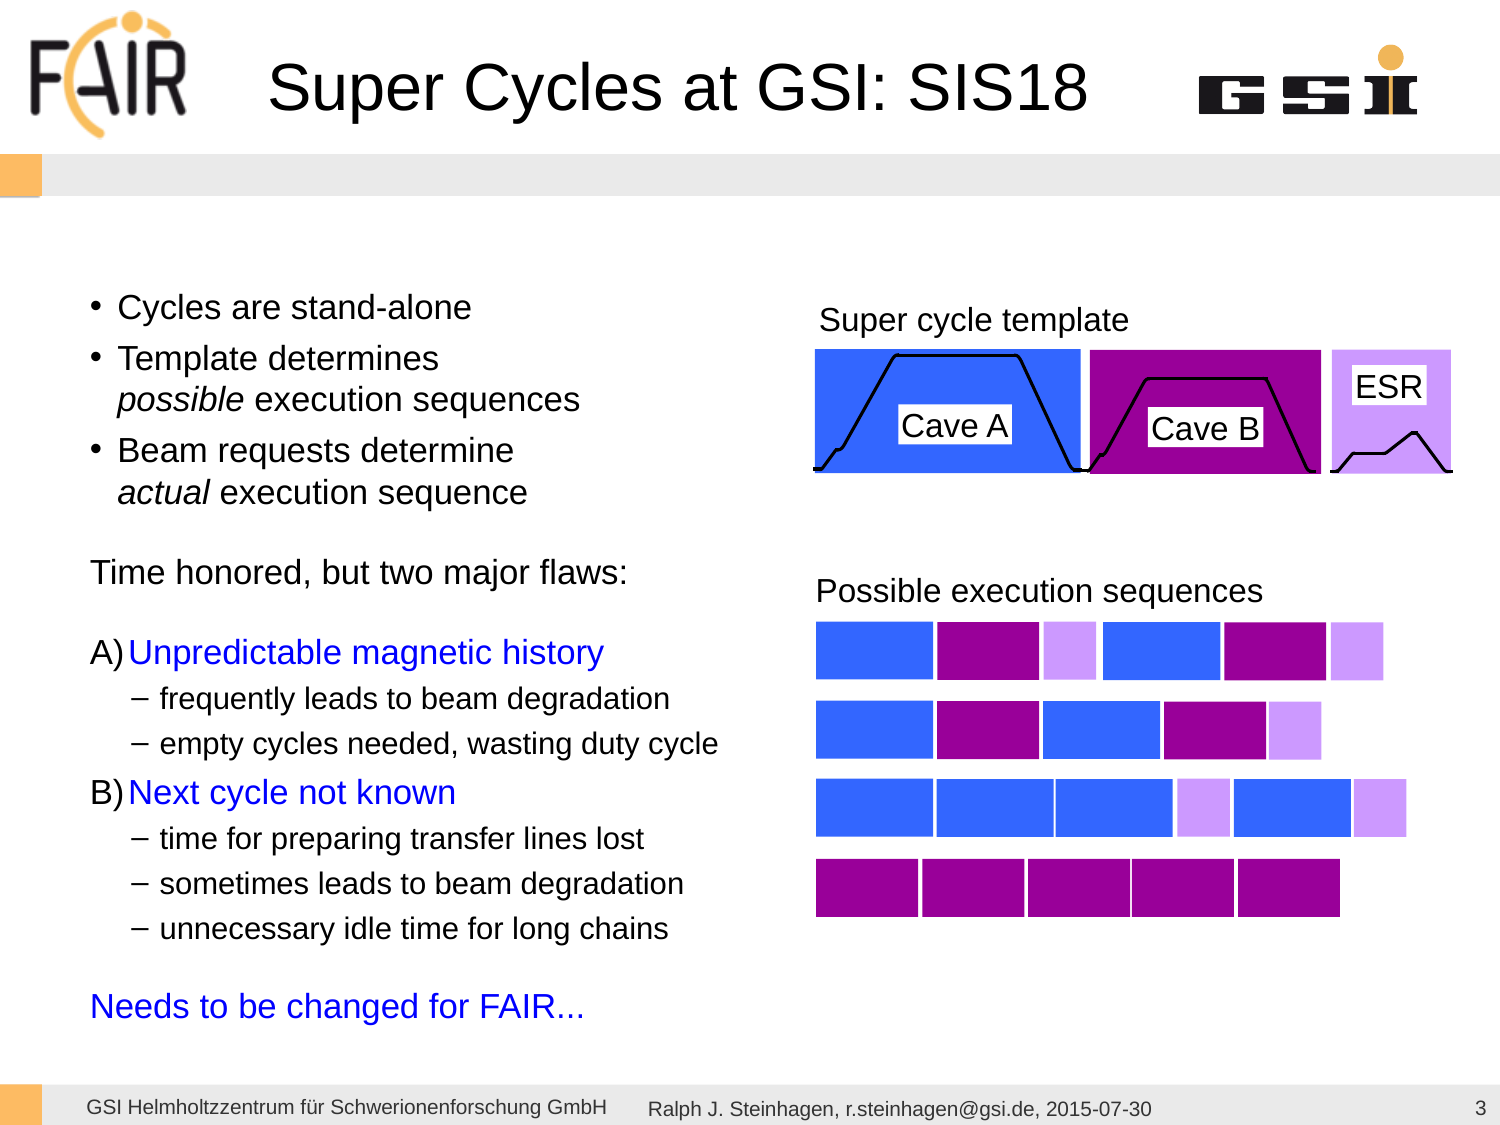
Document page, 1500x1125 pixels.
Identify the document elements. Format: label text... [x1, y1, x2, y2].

title Super Cycles at GSI: SIS18 [217, 20, 1109, 147]
picture [1197, 42, 1419, 117]
text_box [1055, 779, 1173, 837]
text_box [1330, 622, 1384, 681]
text_box [1043, 701, 1161, 759]
text_box [1331, 435, 1446, 474]
text_box [1028, 858, 1234, 917]
text_box ESR [1352, 365, 1427, 406]
text_box [816, 621, 934, 680]
text_box [1268, 701, 1322, 760]
text_box [1238, 858, 1340, 917]
text_box [814, 349, 1081, 468]
text_box [814, 357, 1081, 474]
text_box Super cycle template [818, 298, 1131, 339]
text_box [1353, 779, 1407, 837]
text_box Possible execution sequences [815, 569, 1265, 610]
text_box [1224, 622, 1327, 681]
text_box [936, 779, 1054, 837]
text_box Cave A [898, 404, 1012, 445]
text_box [937, 622, 1040, 680]
text_box [922, 858, 1025, 917]
list Cycles are stand-alone Template determines possible execution sequences Beam requests determine actual execution sequence Time honored, but two major flaws: Unpredictable magnetic history frequently leads to beam degradation empty cycles needed, wasting duty cycle Next cycle not known time for preparing transfer lines lost sometimes leads to beam degradation unnecessary idle time for long chains Needs to be changed for FAIR... [75, 226, 734, 1050]
text_box [1331, 349, 1451, 470]
text_box Cave B [1147, 407, 1264, 448]
text_box [1233, 779, 1351, 837]
text_box [1103, 622, 1221, 681]
text_box [816, 700, 934, 759]
text_box [816, 858, 919, 917]
text_box [816, 778, 934, 837]
picture [30, 9, 187, 141]
text_box [937, 701, 1040, 760]
text_box [1043, 621, 1097, 680]
text_box [1089, 349, 1322, 474]
text_box [1089, 380, 1311, 474]
text_box [1164, 701, 1267, 760]
text_box [1177, 778, 1230, 837]
